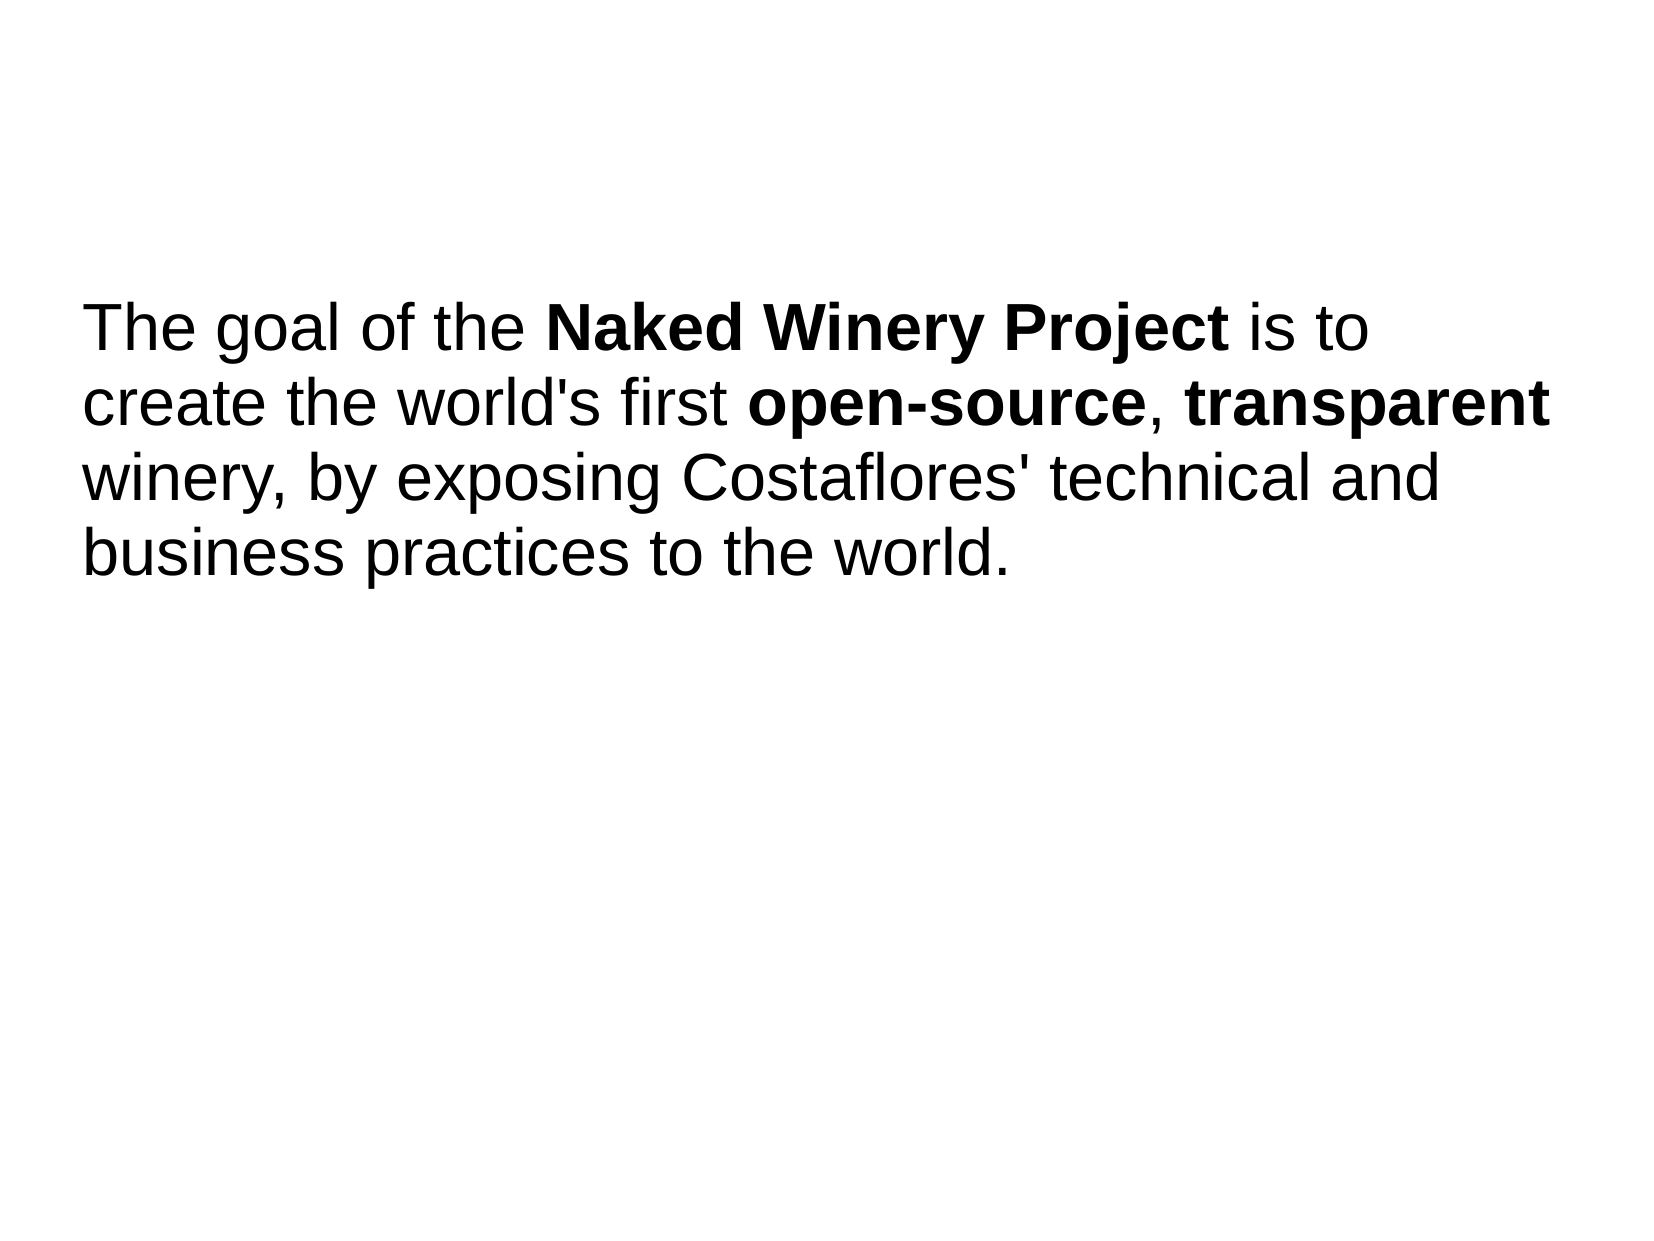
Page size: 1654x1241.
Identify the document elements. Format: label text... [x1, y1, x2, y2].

list The goal of the Naked Winery Project is to create the world's first open-source, transparent winery, by exposing Costaflores' technical and business practices to the world. [82, 290, 1571, 1010]
